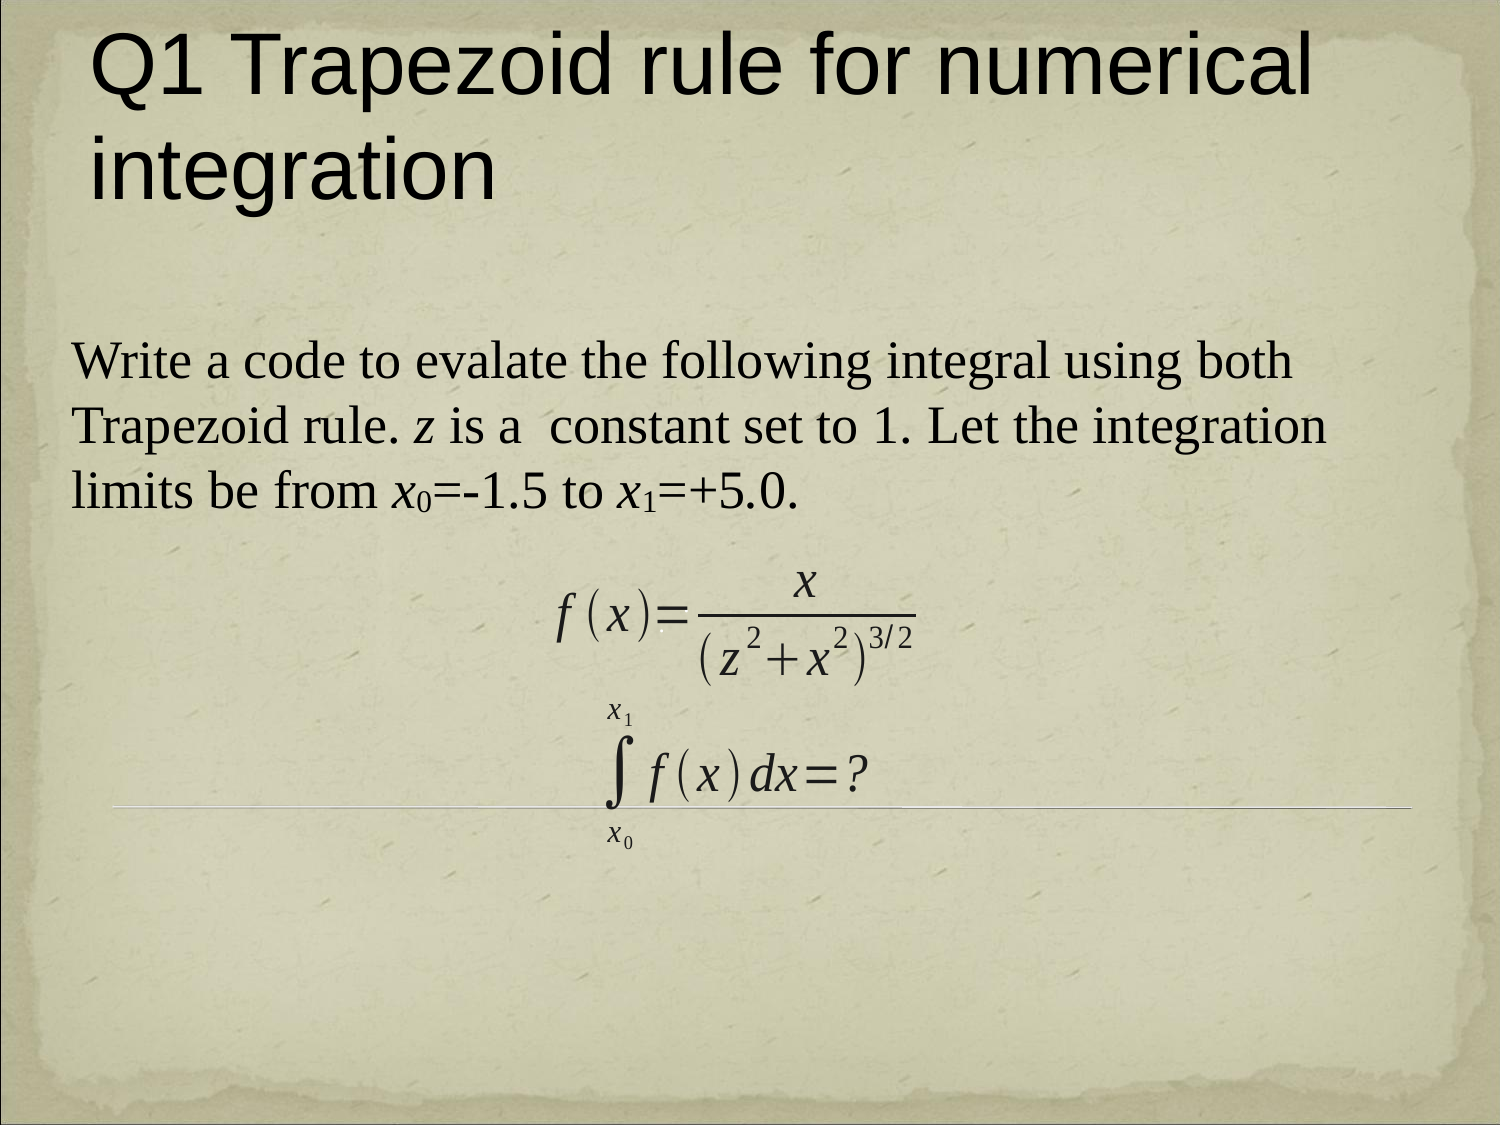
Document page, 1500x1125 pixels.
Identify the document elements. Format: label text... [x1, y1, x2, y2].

chart [543, 587, 931, 856]
subtitle Write a code to evalate the following integral using both Trapezoid rule. z is a constant set to 1. Let the integration limits be from x0=-1.5 to x1=+5.0. [71, 256, 1422, 587]
title Q1 Trapezoid rule for numerical integration [75, 0, 1426, 225]
picture [0, 0, 1500, 1125]
